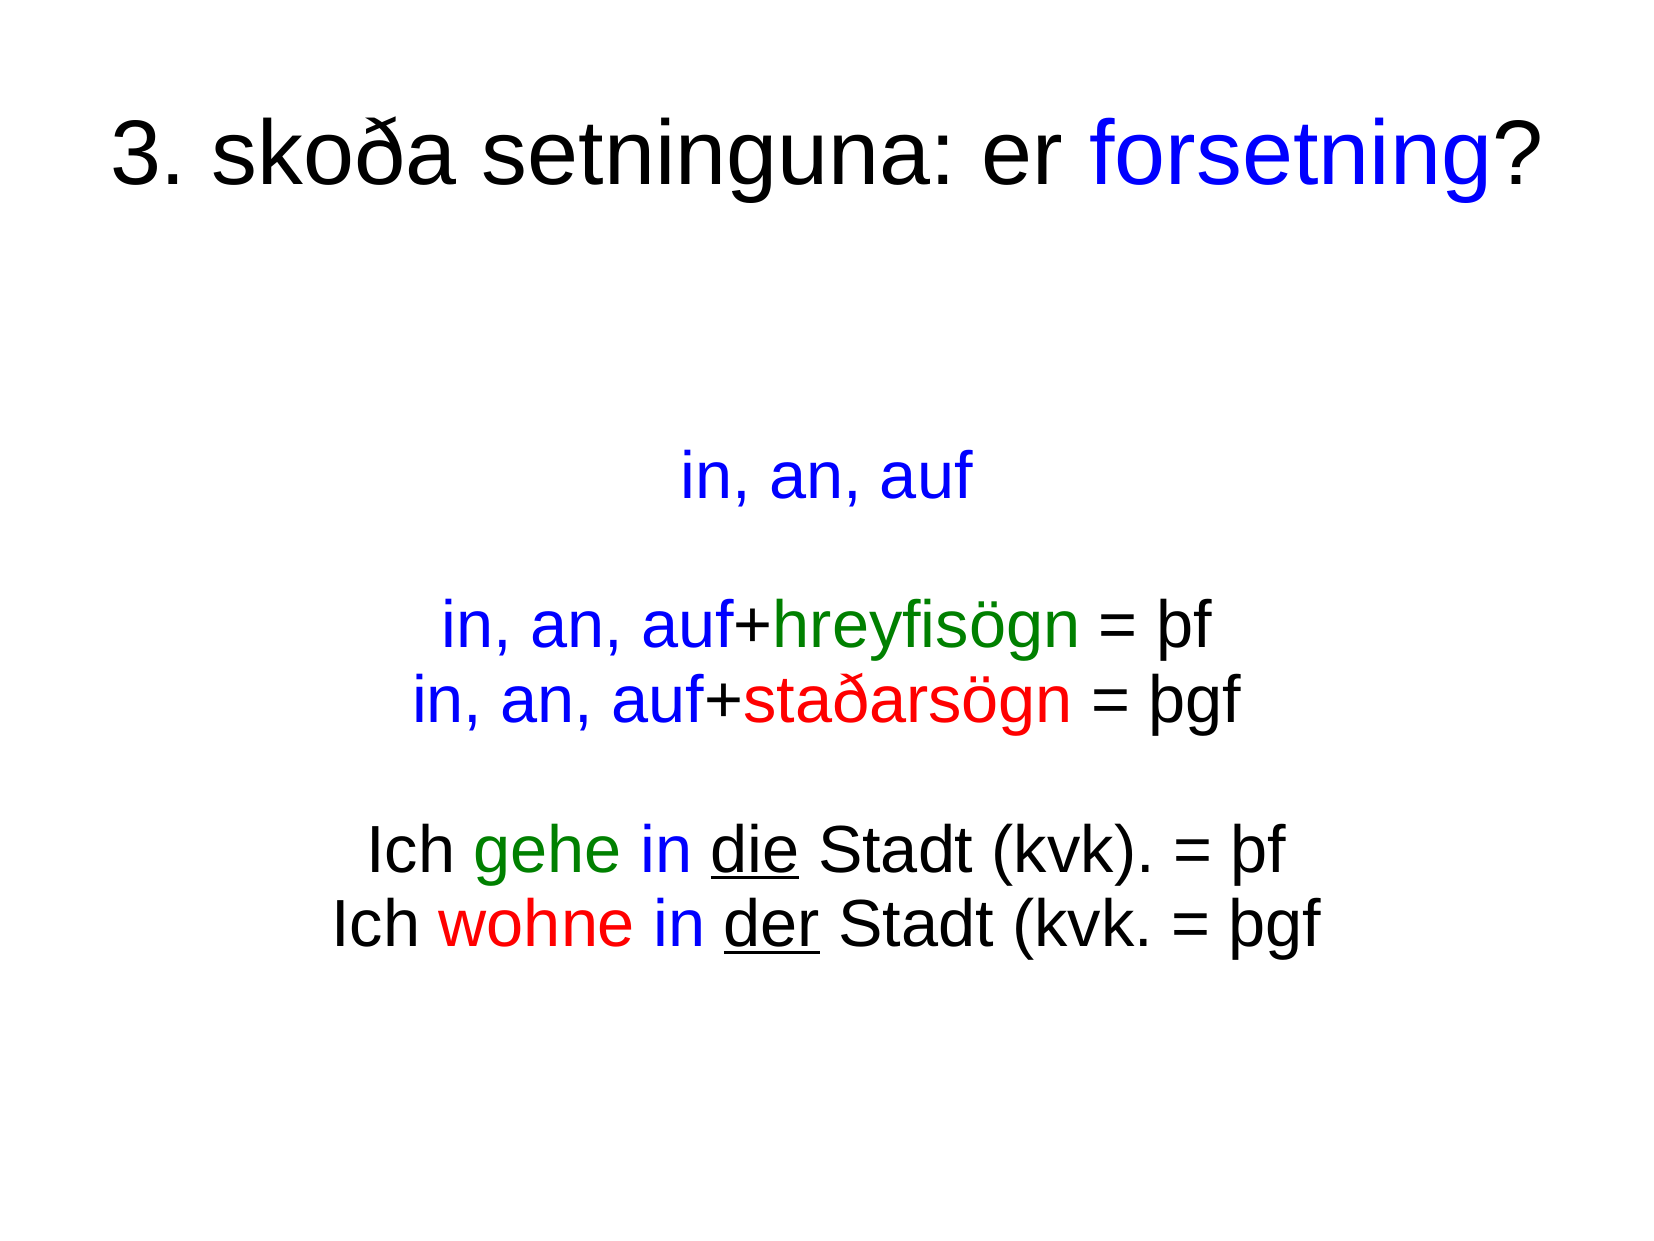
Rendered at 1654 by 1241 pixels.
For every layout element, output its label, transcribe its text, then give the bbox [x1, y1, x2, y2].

title 3. skoða setninguna: er forsetning? [82, 56, 1571, 250]
subtitle in, an, auf in, an, auf+hreyfisögn = þf in, an, auf+staðarsögn = þgf Ich gehe in die Stadt (kvk). = þf Ich wohne in der Stadt (kvk. = þgf [82, 297, 1571, 1102]
